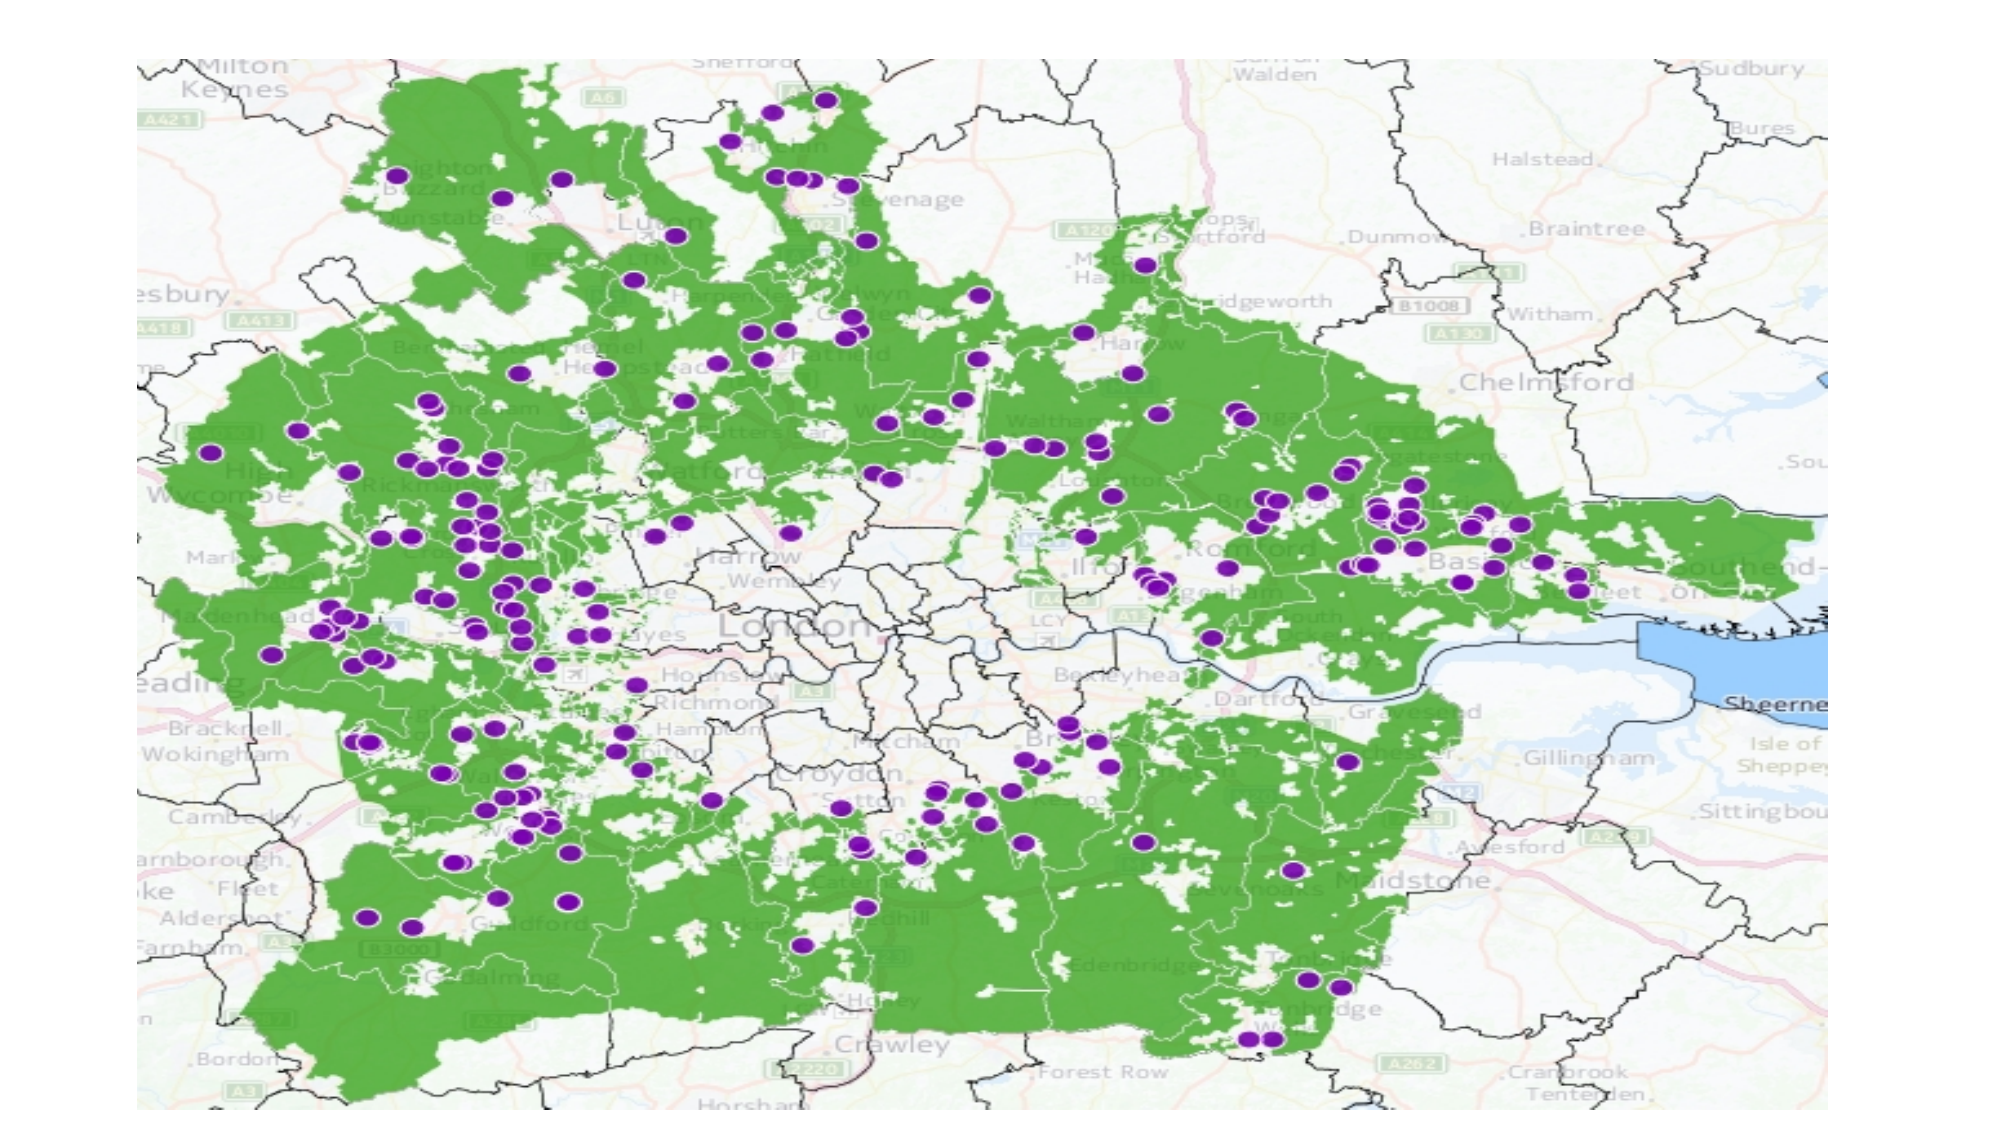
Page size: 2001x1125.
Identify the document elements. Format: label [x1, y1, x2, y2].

picture [137, 59, 1828, 1111]
